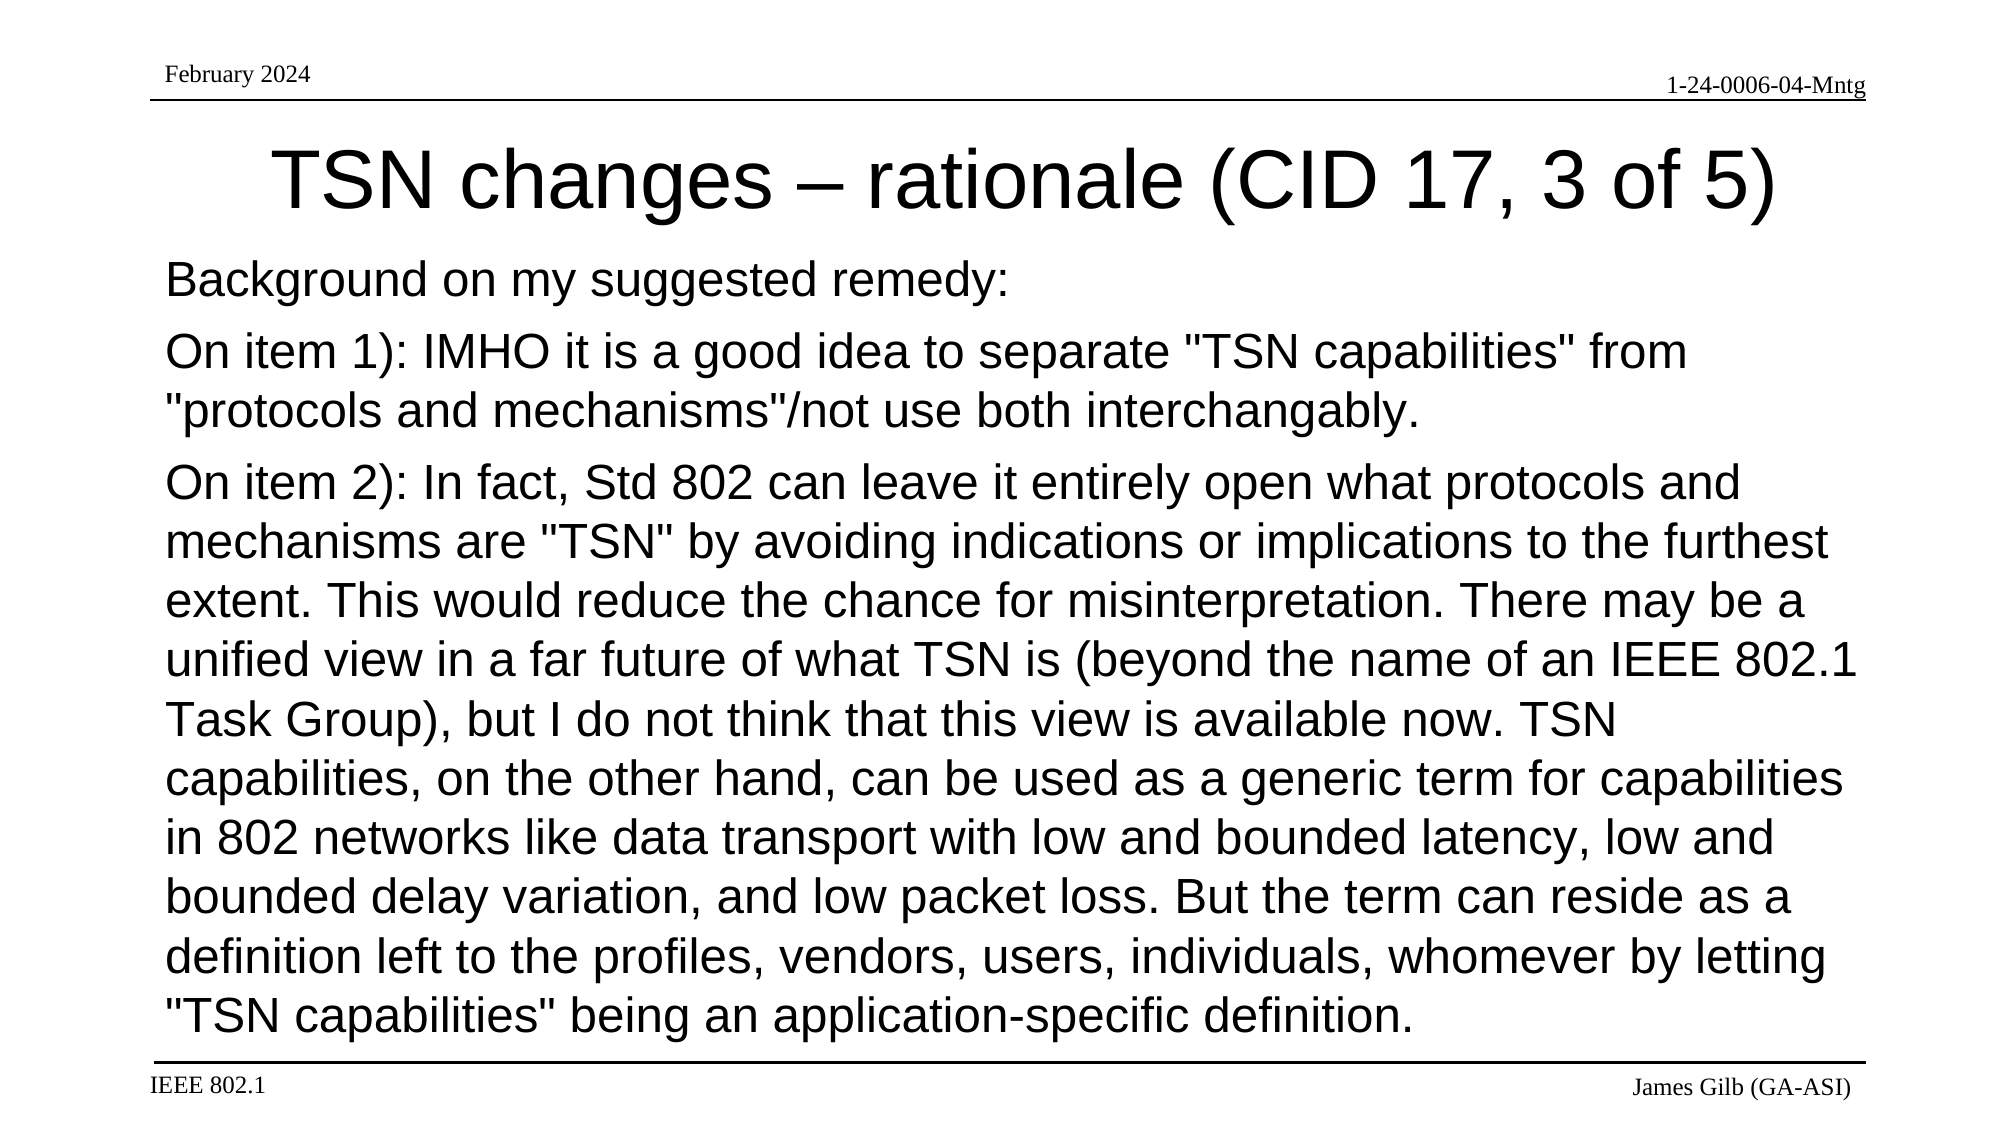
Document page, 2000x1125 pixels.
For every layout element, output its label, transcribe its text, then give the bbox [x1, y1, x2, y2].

title TSN changes – rationale (CID 17, 3 of 5) [150, 112, 1900, 238]
list Background on my suggested remedy: On item 1): IMHO it is a good idea to separate "TSN capabilities" from "protocols and mechanisms"/not use both interchangably. On item 2): In fact, Std 802 can leave it entirely open what protocols and mechanisms are "TSN" by avoiding indications or implications to the furthest extent. This would reduce the chance for misinterpretation. There may be a unified view in a far future of what TSN is (beyond the name of an IEEE 802.1 Task Group), but I do not think that this view is available now. TSN capabilities, on the other hand, can be used as a generic term for capabilities in 802 networks like data transport with low and bounded latency, low and bounded delay variation, and low packet loss. But the term can reside as a definition left to the profiles, vendors, users, individuals, whomever by letting "TSN capabilities" being an application-specific definition. [149, 239, 1900, 1051]
